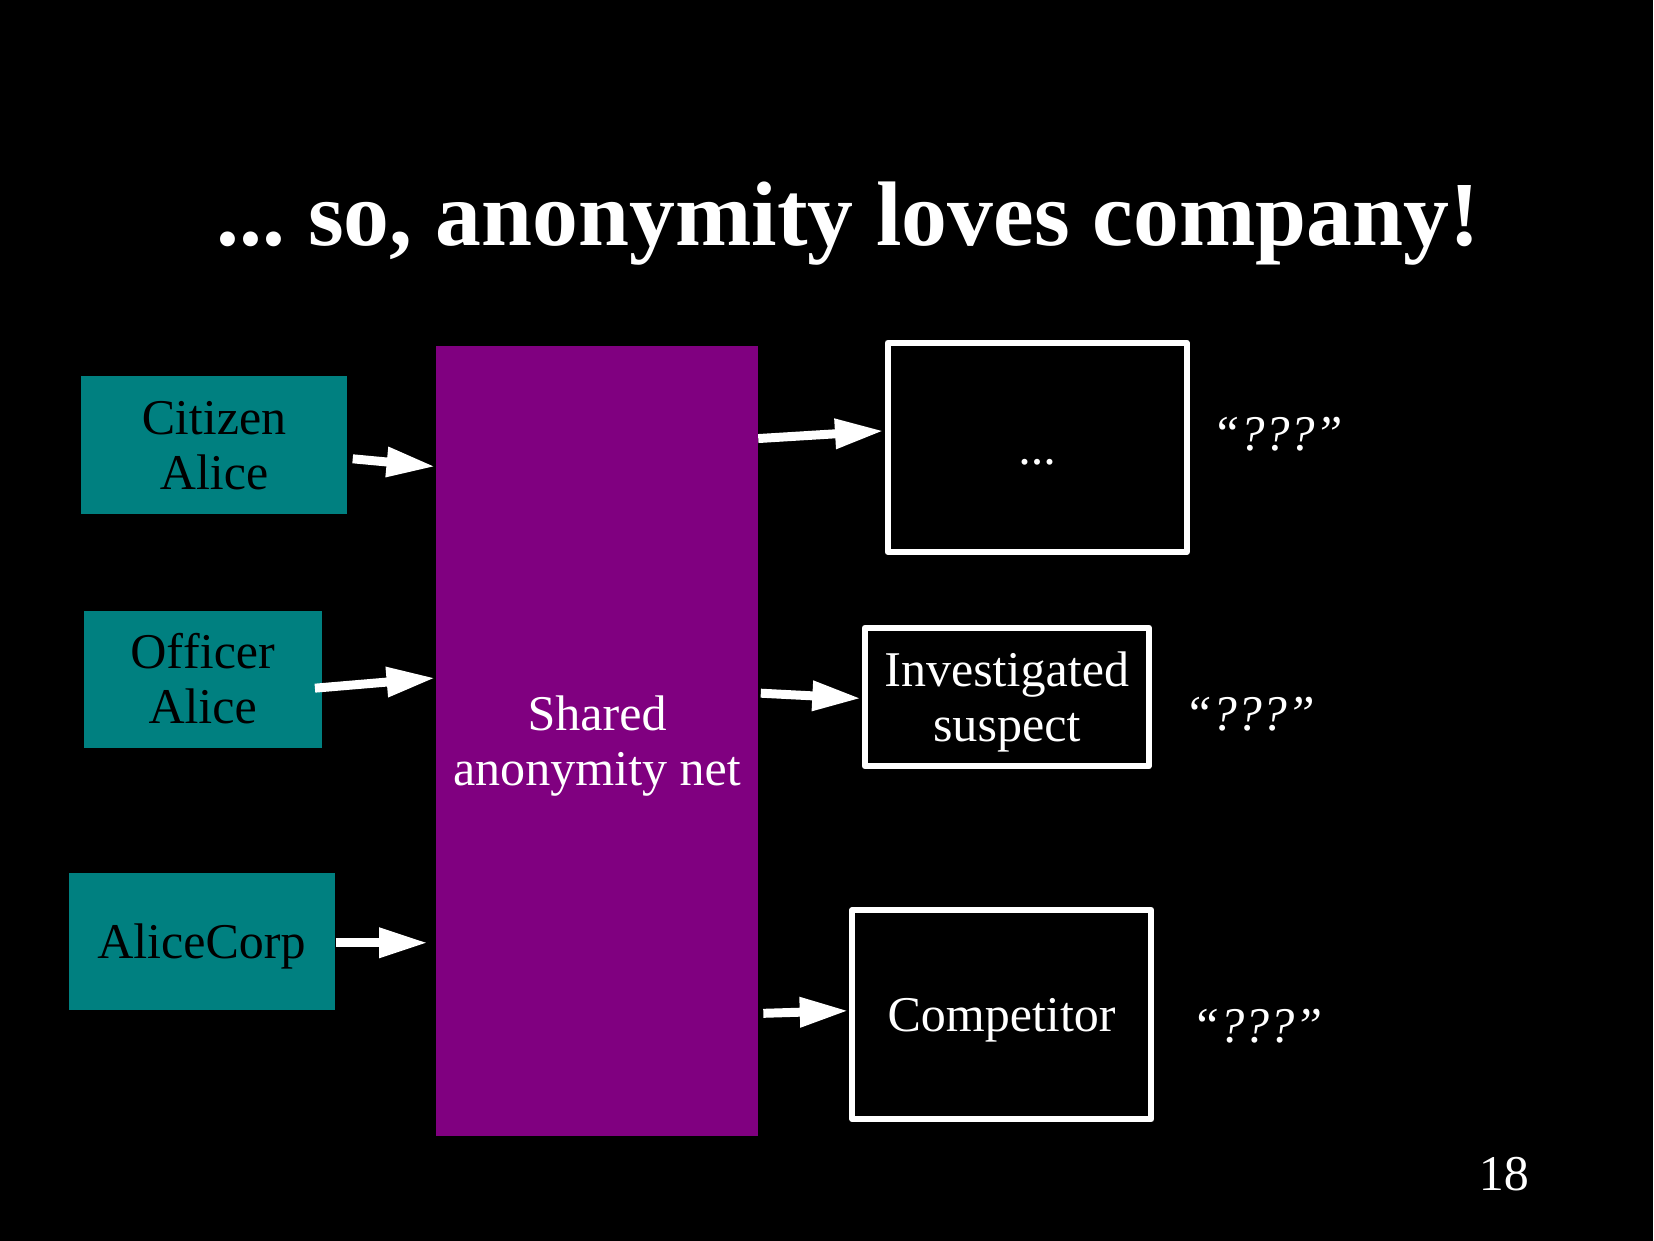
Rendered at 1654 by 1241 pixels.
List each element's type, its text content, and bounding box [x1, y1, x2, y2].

text_box “???” [1191, 998, 1323, 1059]
text_box Competitor [852, 909, 1152, 1120]
text_box Officer Alice [83, 610, 323, 749]
text_box “???” [1211, 405, 1343, 466]
text_box “???” [1184, 685, 1315, 746]
text_box Citizen Alice [80, 375, 348, 515]
text_box Shared anonymity net [435, 345, 759, 1137]
text_box [1204, 378, 1366, 442]
text_box AliceCorp [68, 872, 336, 1011]
title ... so, anonymity loves company! [121, 102, 1578, 326]
text_box Investigated suspect [864, 627, 1149, 767]
text_box ... [887, 342, 1187, 552]
